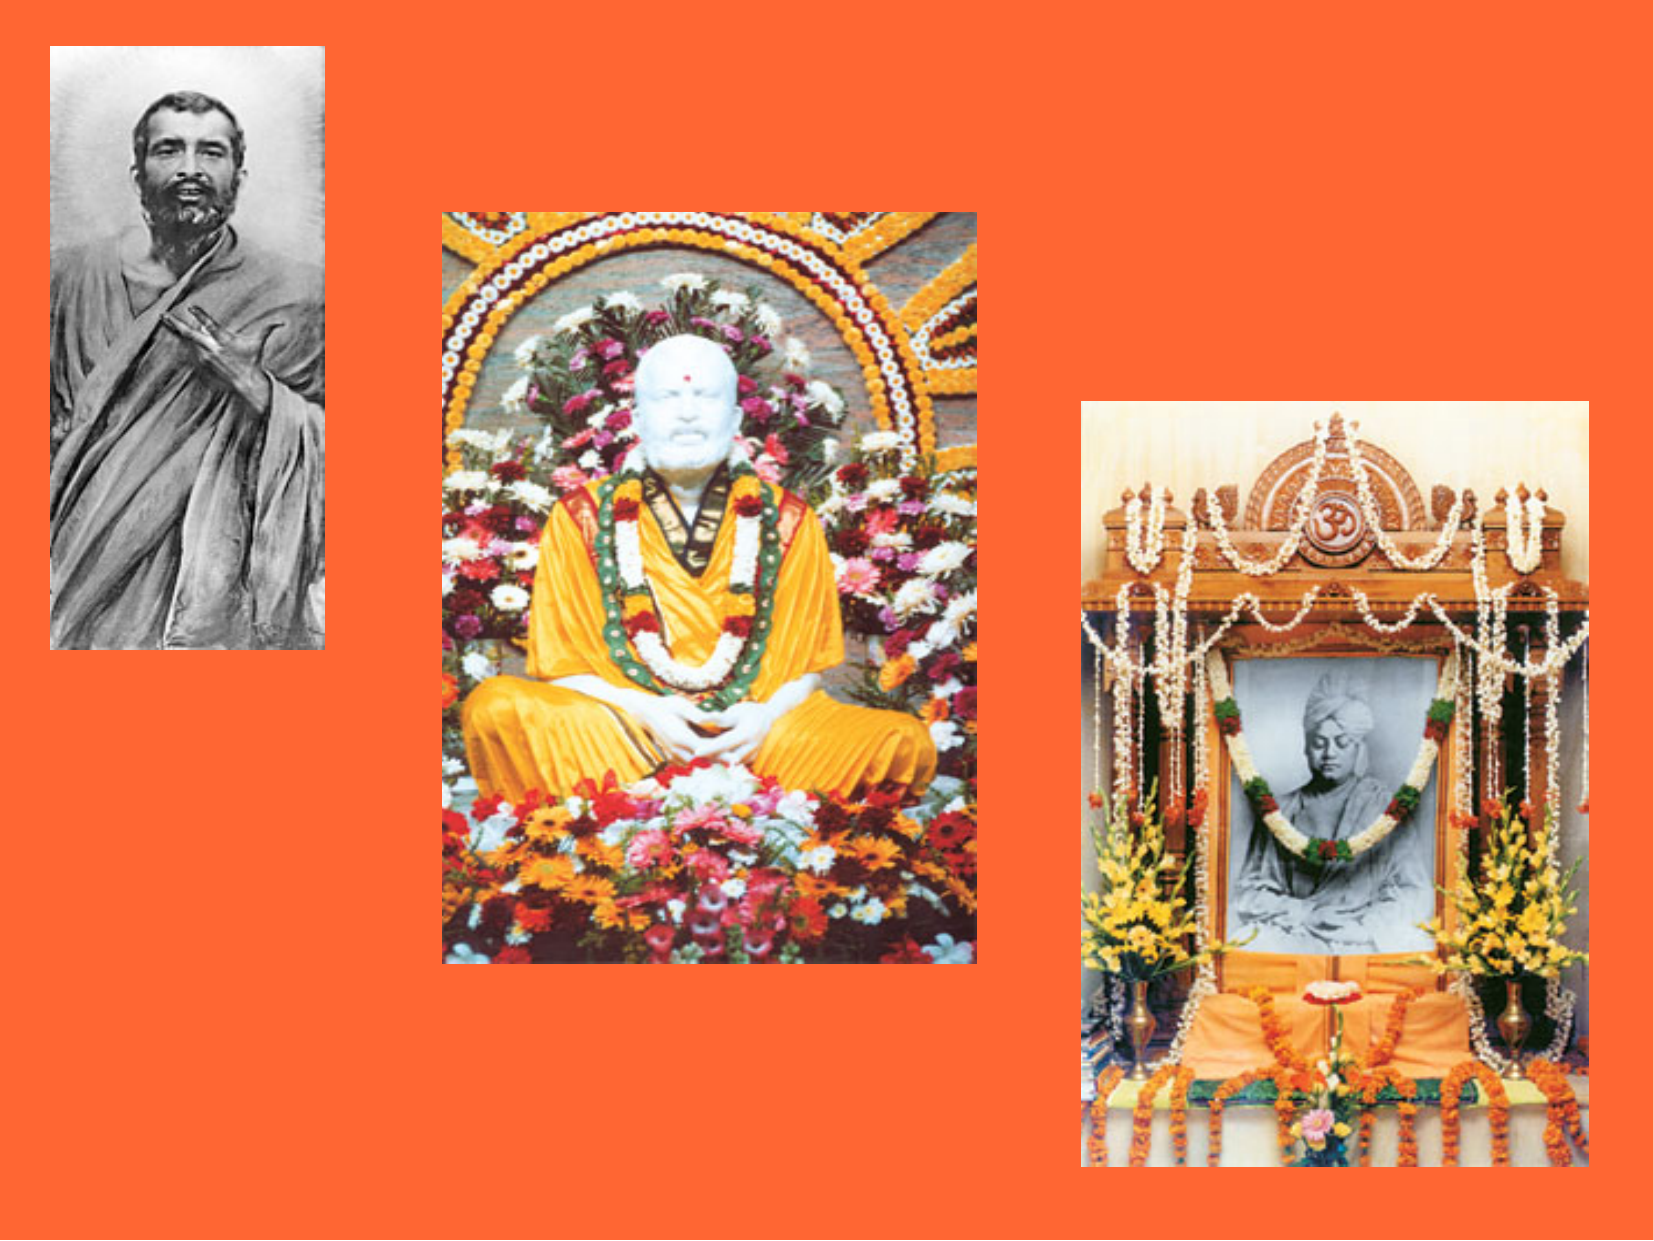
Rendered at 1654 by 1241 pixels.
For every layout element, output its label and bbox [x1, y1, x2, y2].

picture [1081, 401, 1589, 1167]
picture [50, 46, 325, 650]
picture [442, 212, 977, 964]
